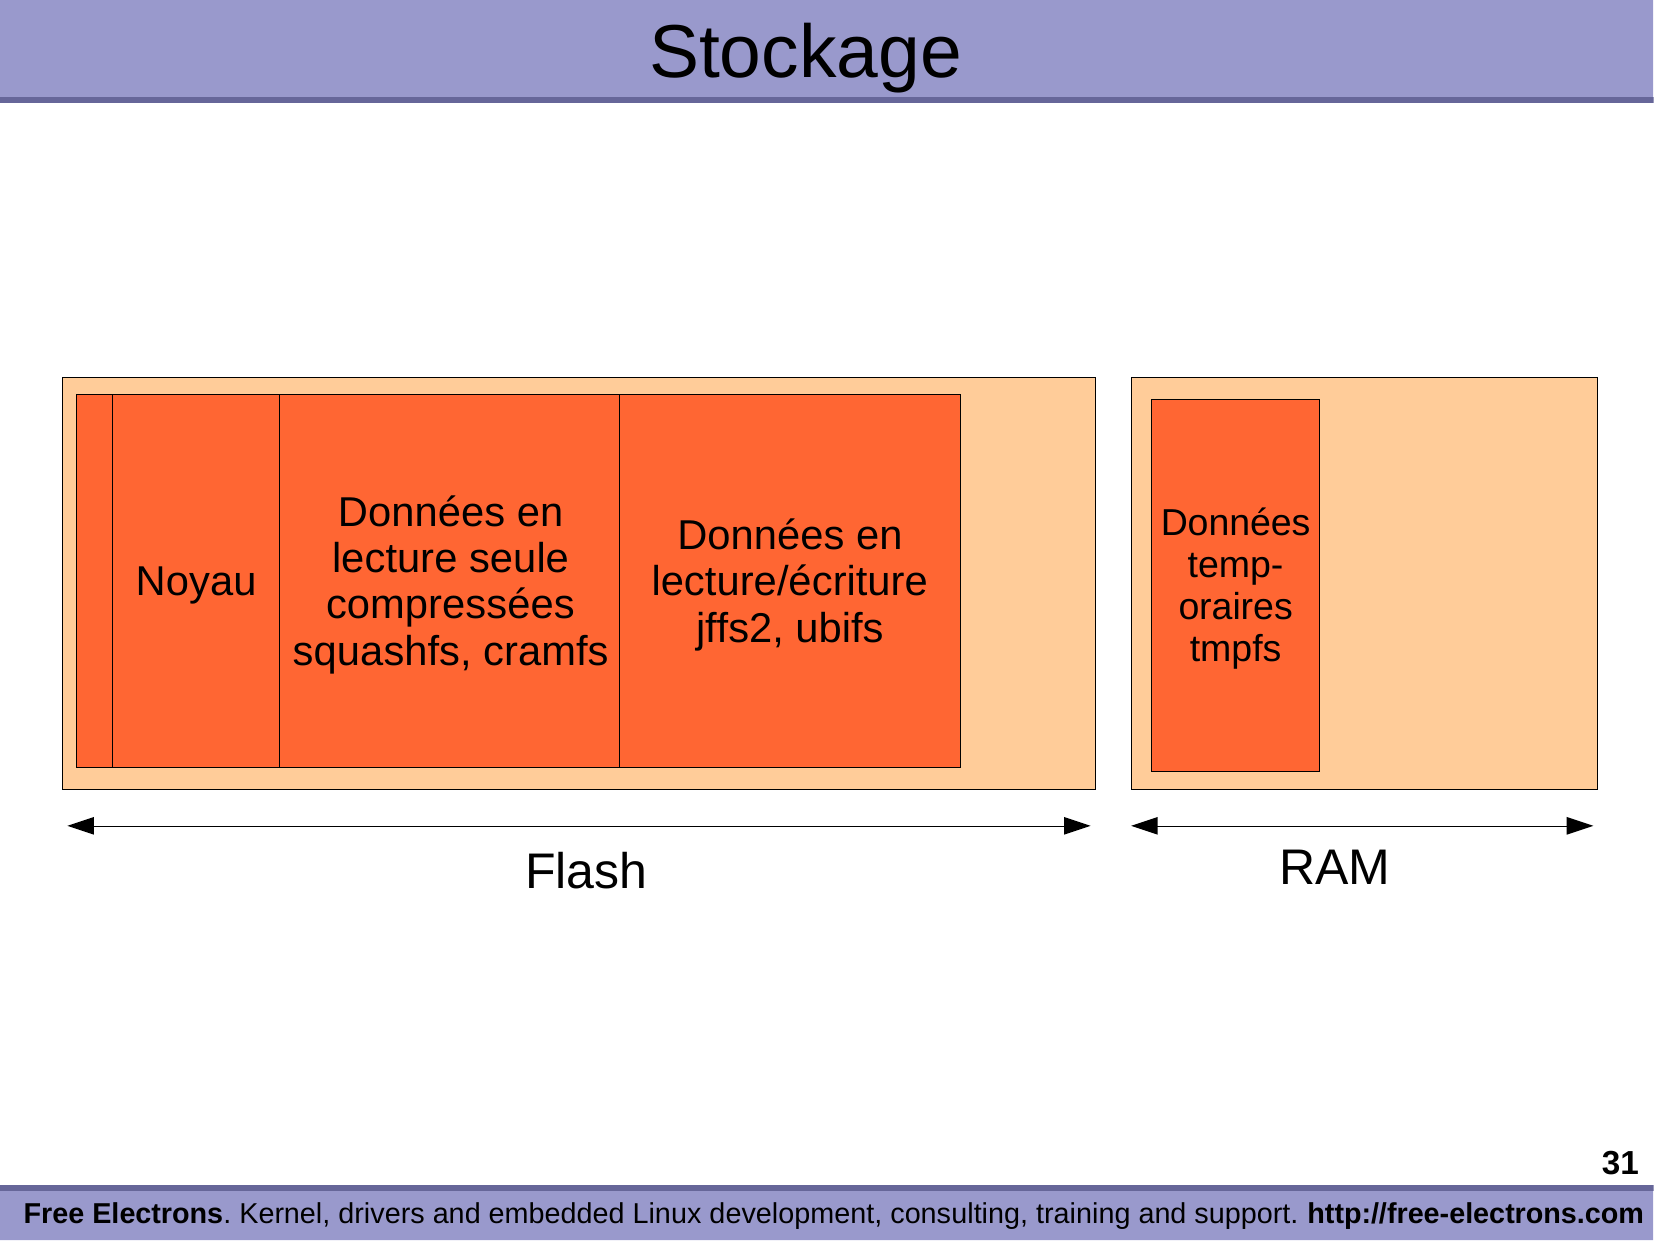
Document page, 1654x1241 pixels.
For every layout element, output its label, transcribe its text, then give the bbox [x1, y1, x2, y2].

text_box Données en lecture seule compressées squashfs, cramfs [279, 394, 619, 768]
text_box [62, 377, 1096, 790]
text_box Données temp- oraires tmpfs [1151, 399, 1320, 772]
text_box Noyau [112, 394, 279, 768]
title Stockage [60, 4, 1551, 98]
text_box [1131, 377, 1598, 790]
text_box RAM [1279, 839, 1428, 902]
text_box Données en lecture/écriture jffs2, ubifs [619, 394, 961, 768]
text_box Flash [525, 843, 674, 906]
